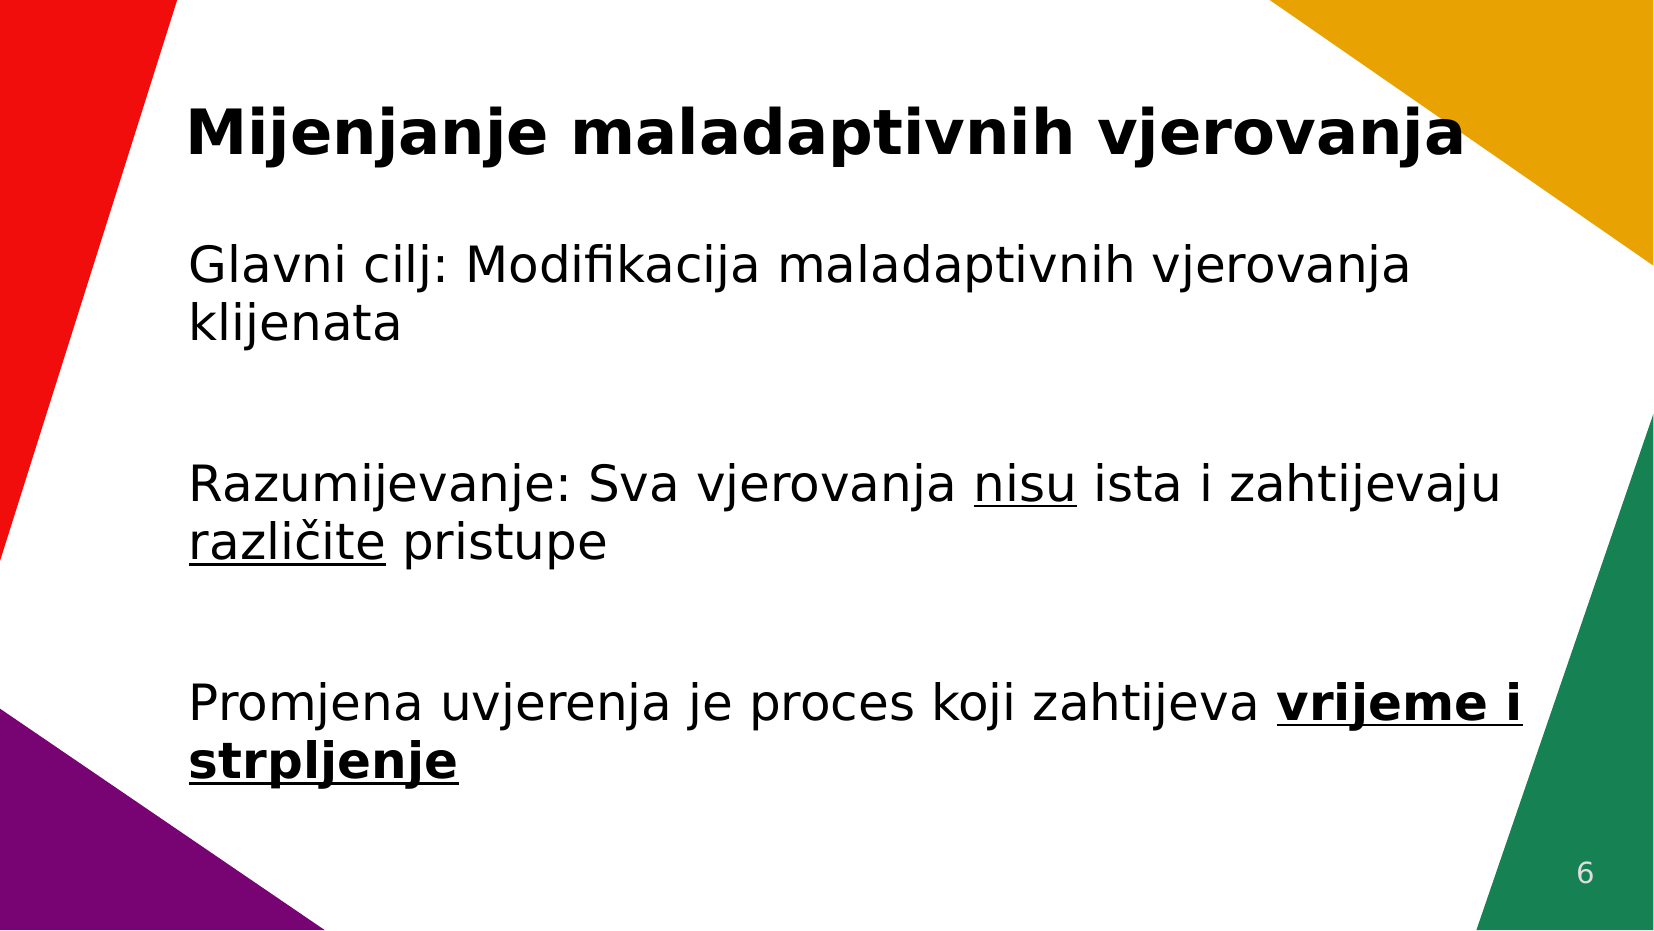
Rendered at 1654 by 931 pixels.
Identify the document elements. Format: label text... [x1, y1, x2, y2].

title Mijenjanje maladaptivnih vjerovanja [118, 59, 1536, 207]
list Glavni cilj: Modifikacija maladaptivnih vjerovanja klijenata Razumijevanje: Sva vjerovanja nisu ista i zahtijevaju različite pristupe Promjena uvjerenja je proces koji zahtijeva vrijeme i strpljenje [118, 236, 1536, 827]
